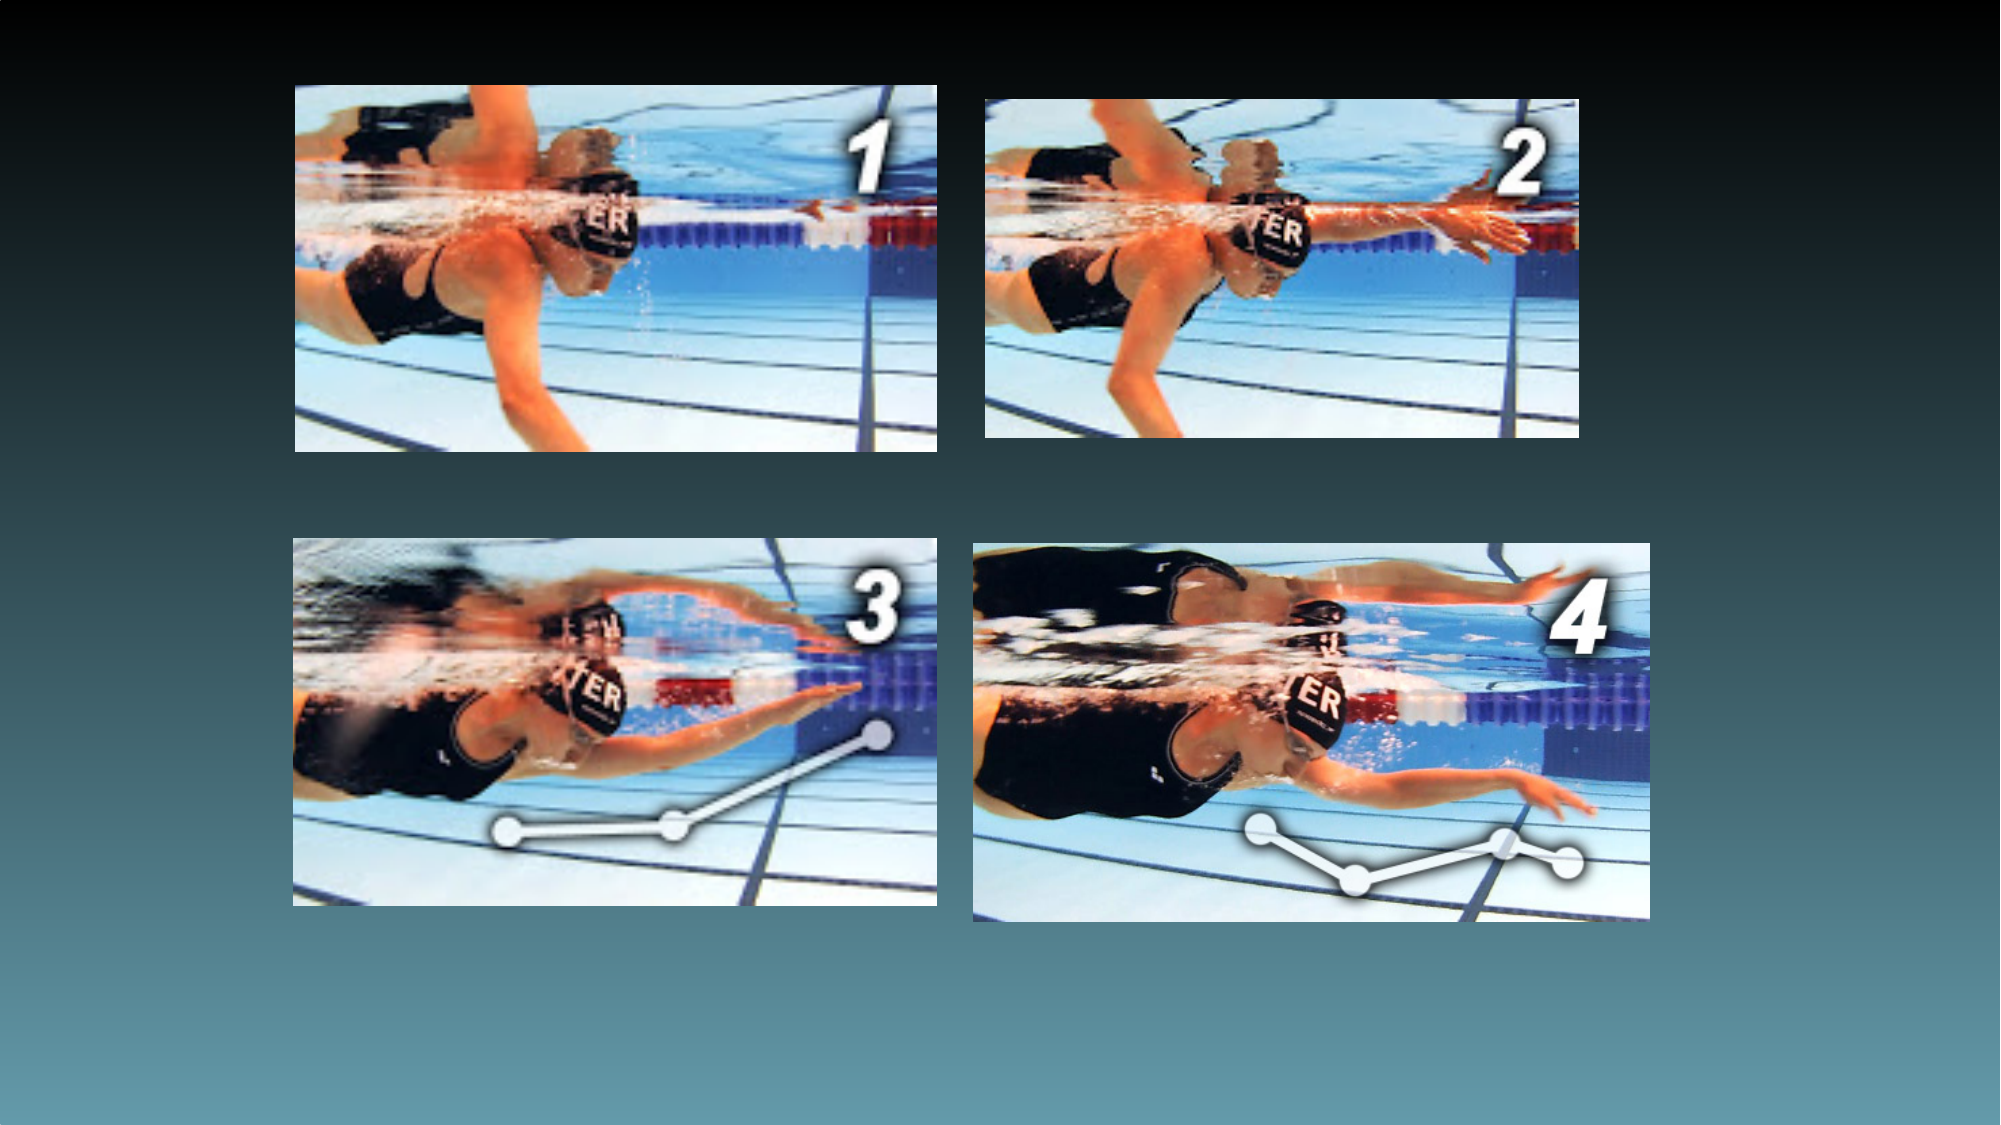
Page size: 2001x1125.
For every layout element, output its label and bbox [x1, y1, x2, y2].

picture [985, 99, 1579, 438]
picture [973, 543, 1650, 922]
picture [295, 85, 937, 452]
picture [293, 538, 937, 906]
